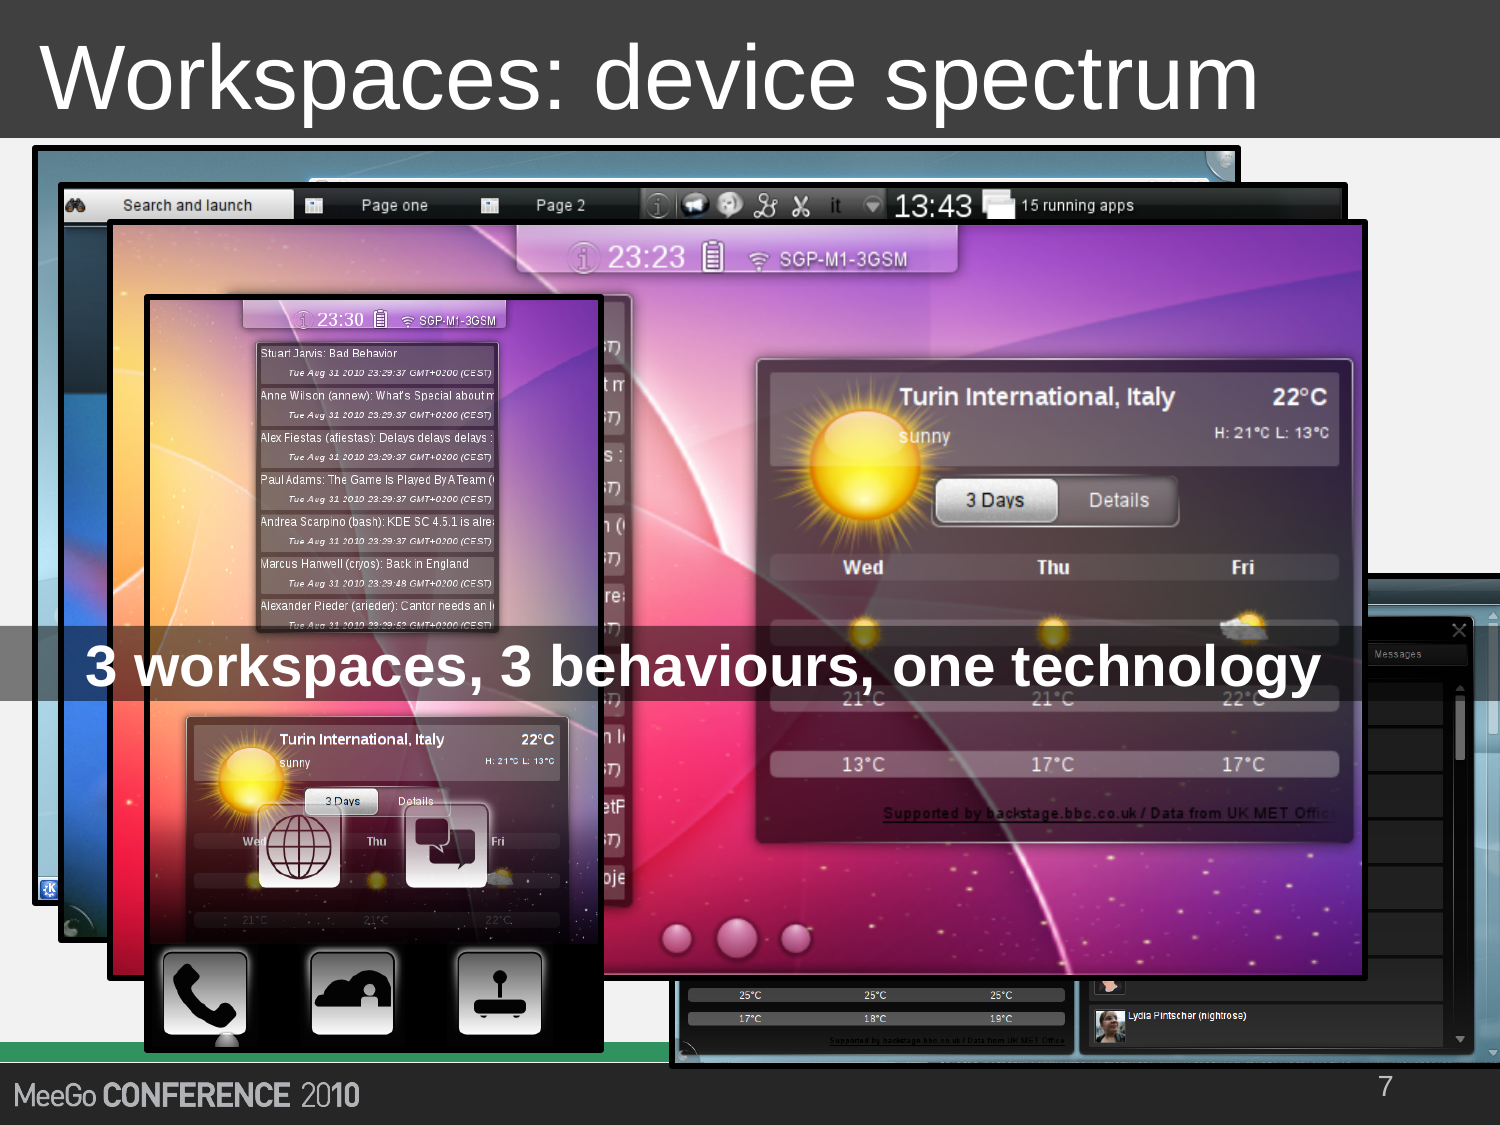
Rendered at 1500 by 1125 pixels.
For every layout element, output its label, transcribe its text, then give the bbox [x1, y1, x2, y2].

picture [37, 701, 58, 901]
picture [64, 701, 107, 938]
picture [150, 299, 598, 625]
picture [15, 1077, 359, 1113]
title Workspaces: device spectrum [24, 18, 1300, 119]
picture [112, 701, 144, 975]
text_box [0, 1042, 669, 1062]
picture [675, 701, 1500, 1063]
picture [37, 151, 1236, 625]
picture [1368, 578, 1500, 625]
picture [604, 701, 1363, 975]
list 3 workspaces, 3 behaviours, one technology [0, 625, 1500, 701]
text_box <number> [1362, 1069, 1488, 1123]
picture [112, 224, 1363, 625]
picture [64, 187, 1342, 625]
picture [150, 701, 598, 1047]
